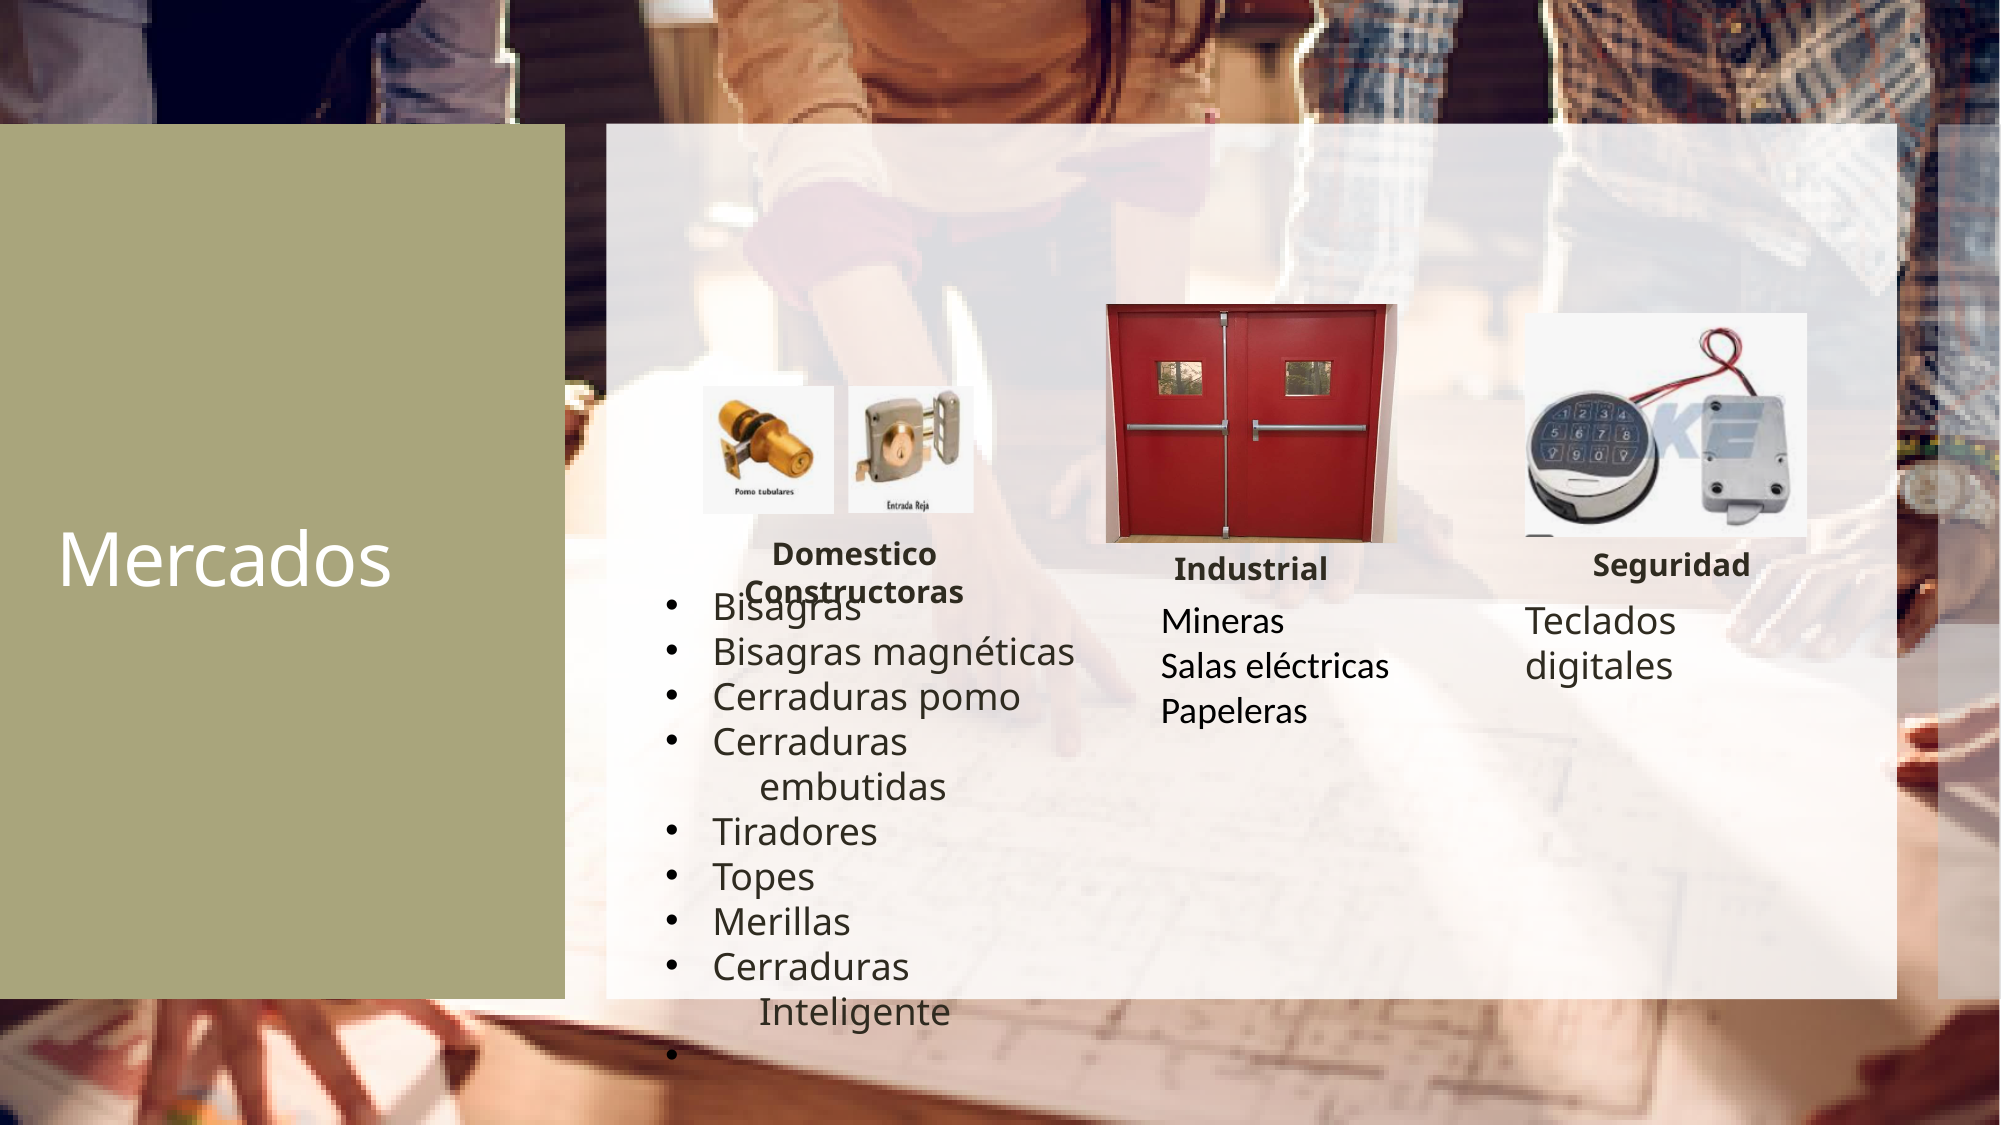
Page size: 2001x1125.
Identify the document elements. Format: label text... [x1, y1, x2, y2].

title Mercados [41, 184, 526, 940]
text_box [606, 124, 1897, 999]
text_box Domestico Constructoras [675, 534, 1034, 574]
picture [0, 0, 2000, 1125]
text_box Bisagras Bisagras magnéticas Cerraduras pomo Cerraduras embutidas Tiradores Topes Merillas Cerraduras Inteligente [650, 574, 1118, 1045]
text_box Seguridad [1493, 545, 1851, 600]
text_box Industrial [1072, 549, 1431, 604]
text_box Teclados digitales [1509, 589, 1818, 651]
text_box [0, 124, 565, 999]
text_box Mineras Salas eléctricas Papeleras [1145, 588, 1431, 786]
text_box [1938, 124, 2000, 999]
